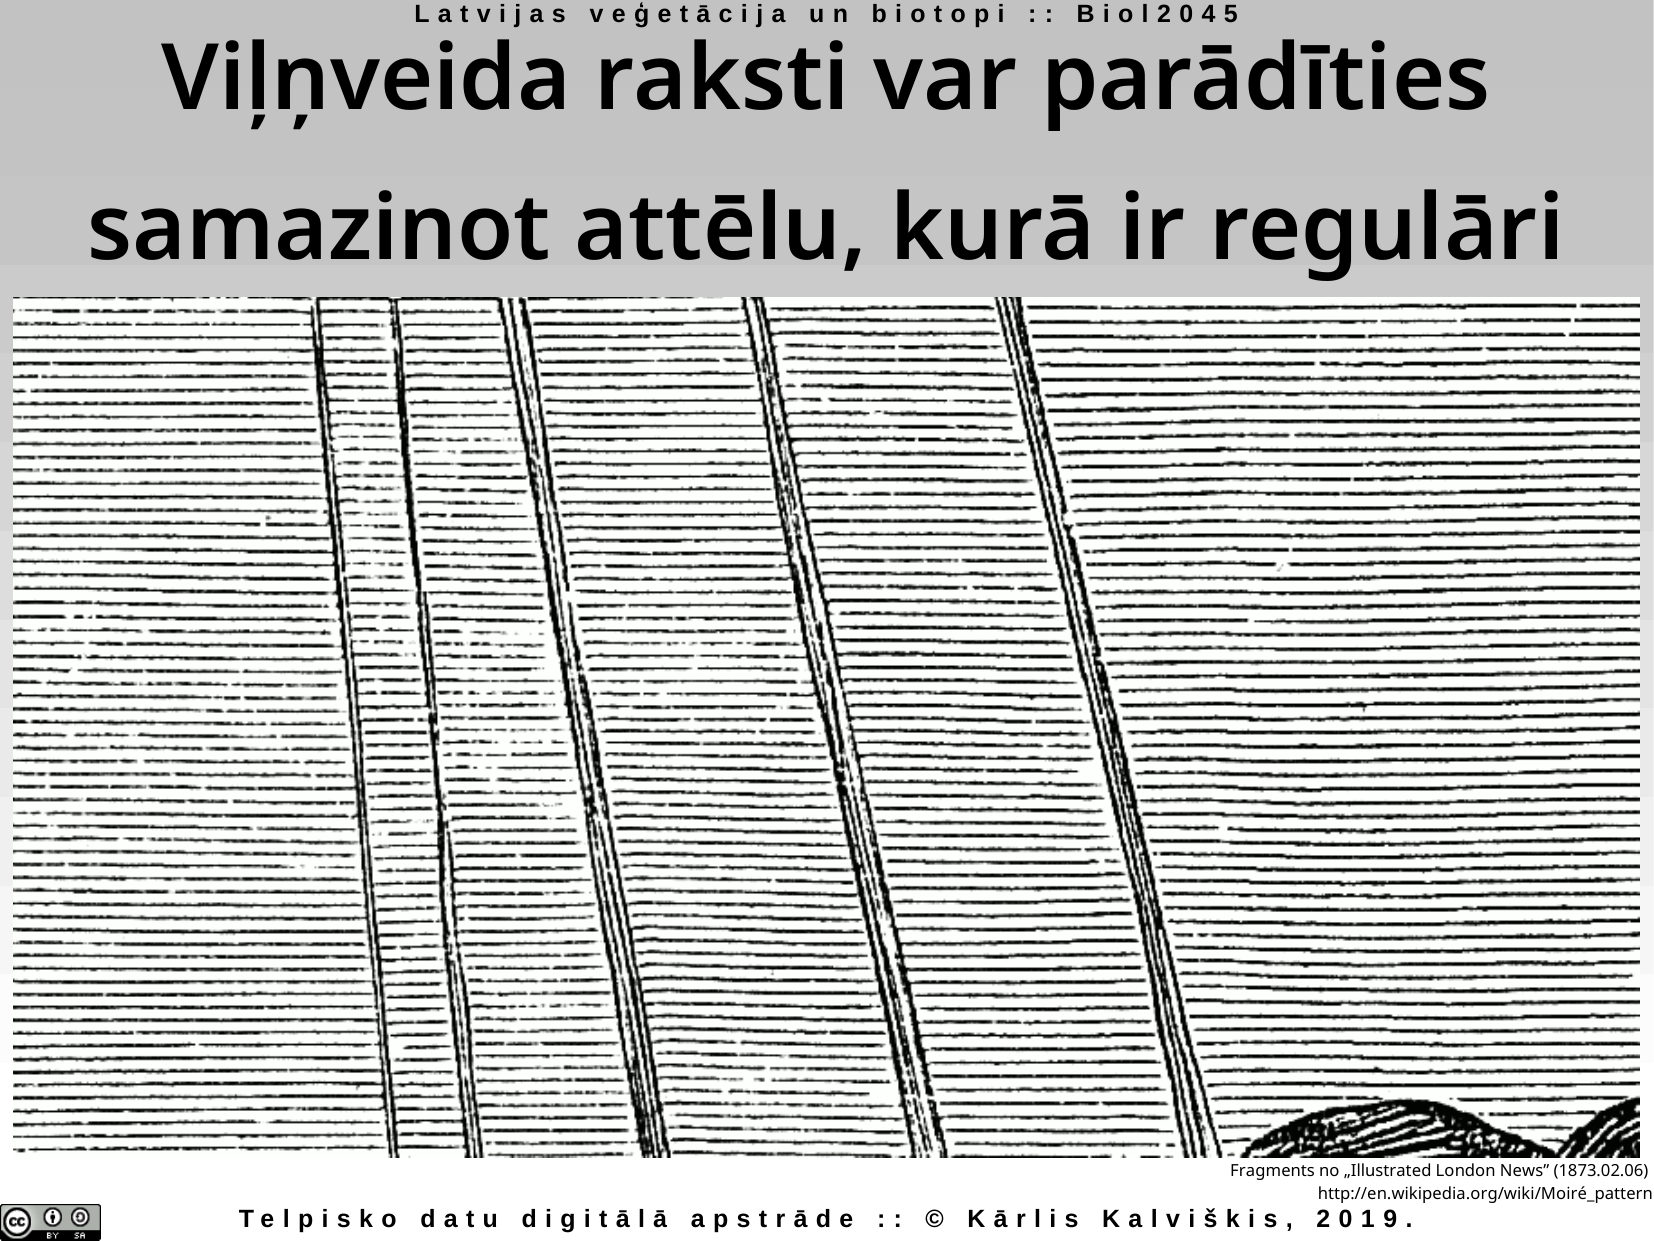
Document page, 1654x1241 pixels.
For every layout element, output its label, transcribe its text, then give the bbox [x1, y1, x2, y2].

text_box Fragments no „Illustrated London News” (1873.02.06) http://en.wikipedia.org/wiki/Moiré_pattern [1262, 1164, 1654, 1205]
picture [0, 0, 1654, 1241]
title Viļņveida raksti var parādīties samazinot attēlu, kurā ir regulāri punkti vai līnjas [29, 0, 1625, 297]
